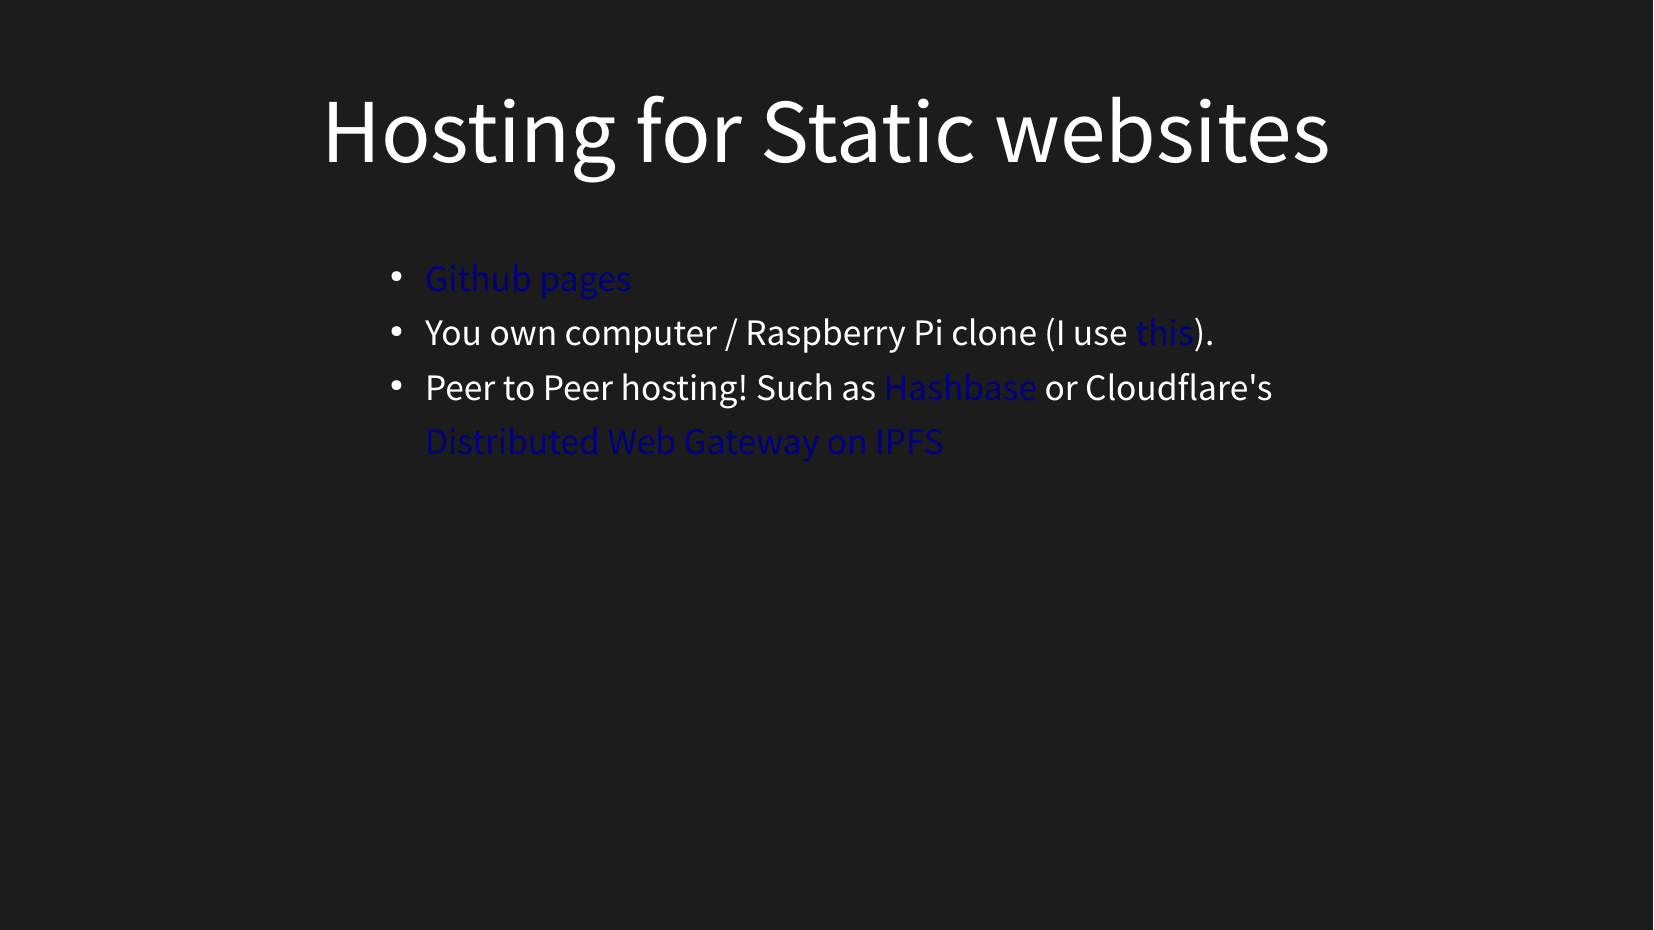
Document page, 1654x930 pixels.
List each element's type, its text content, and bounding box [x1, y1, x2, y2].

title Hosting for Static websites [0, 14, 1653, 246]
text_box Github pages You own computer / Raspberry Pi clone (I use this). Peer to Peer hosting! Such as Hashbase or Cloudflare's Distributed Web Gateway on IPFS [375, 240, 1336, 473]
